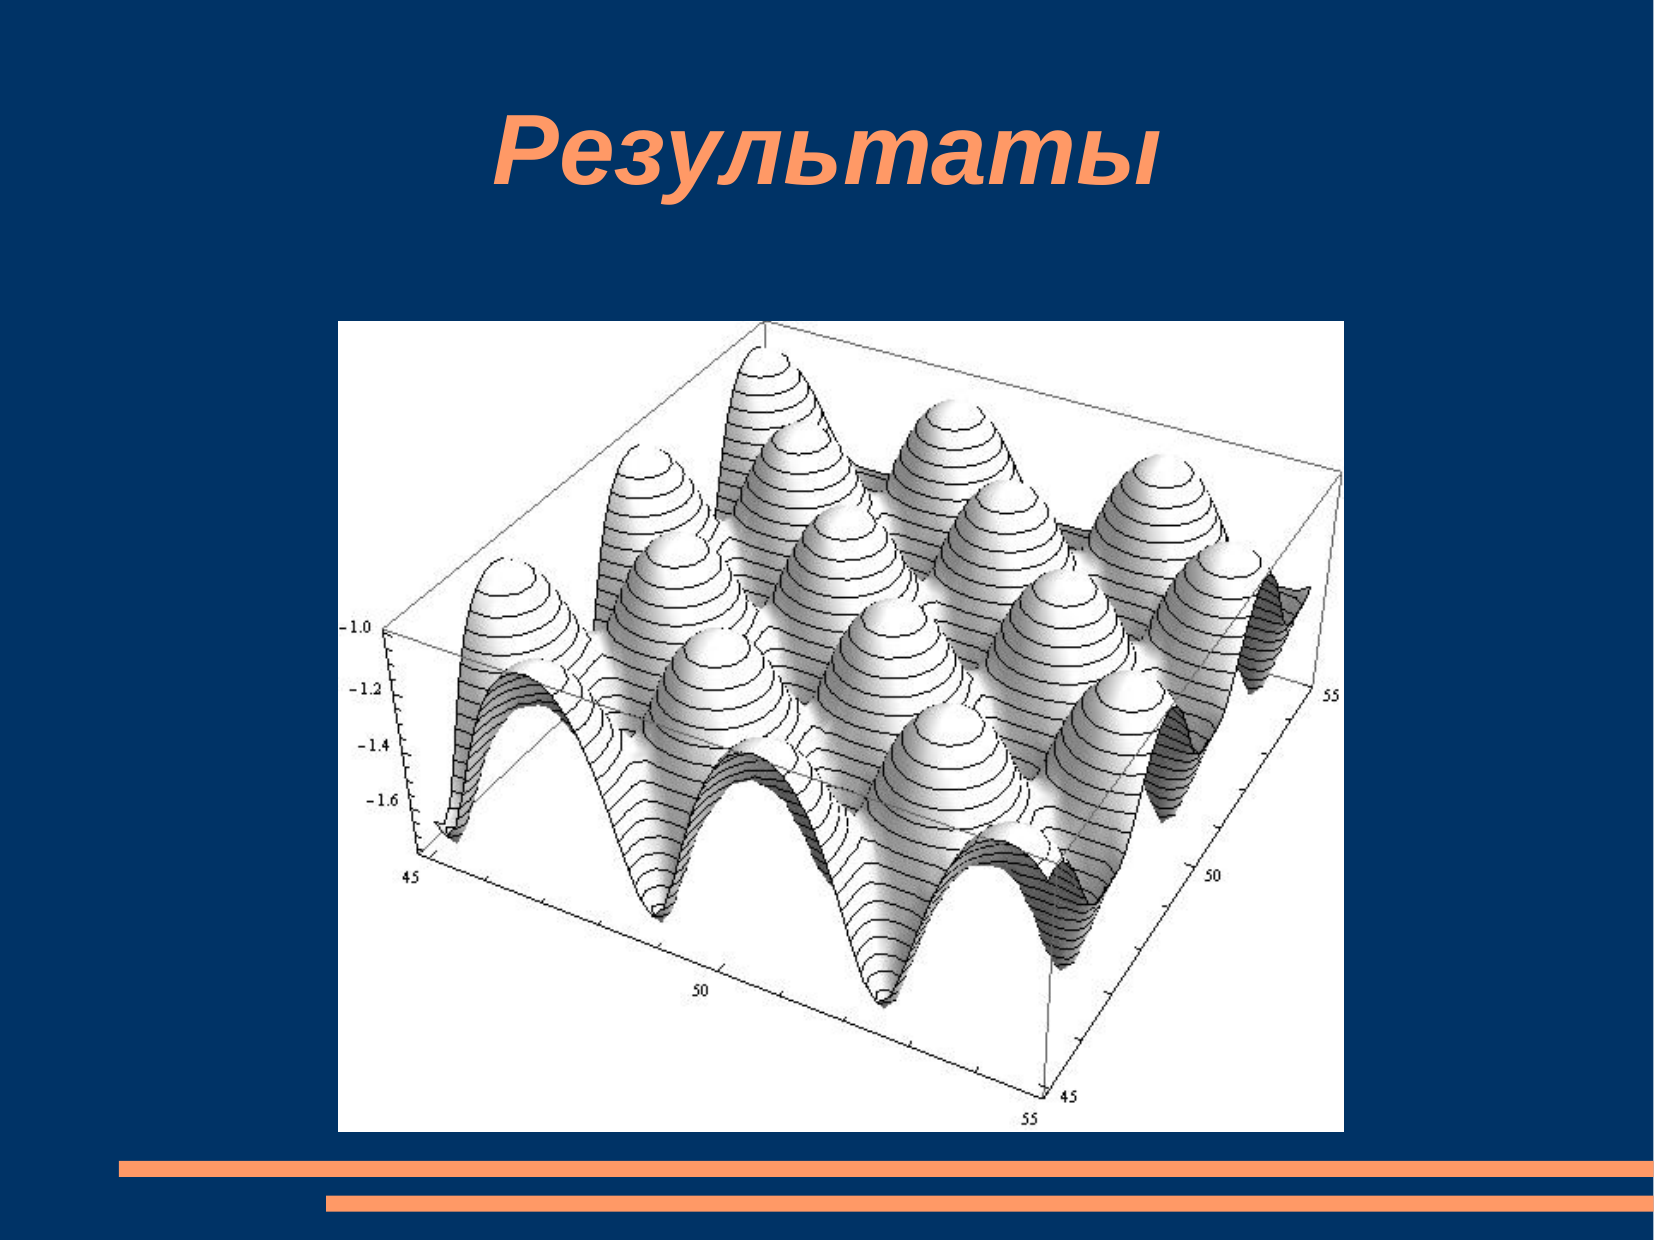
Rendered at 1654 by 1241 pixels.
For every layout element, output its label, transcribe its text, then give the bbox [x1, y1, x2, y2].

title Результаты [121, 46, 1534, 254]
picture [338, 321, 1344, 1132]
